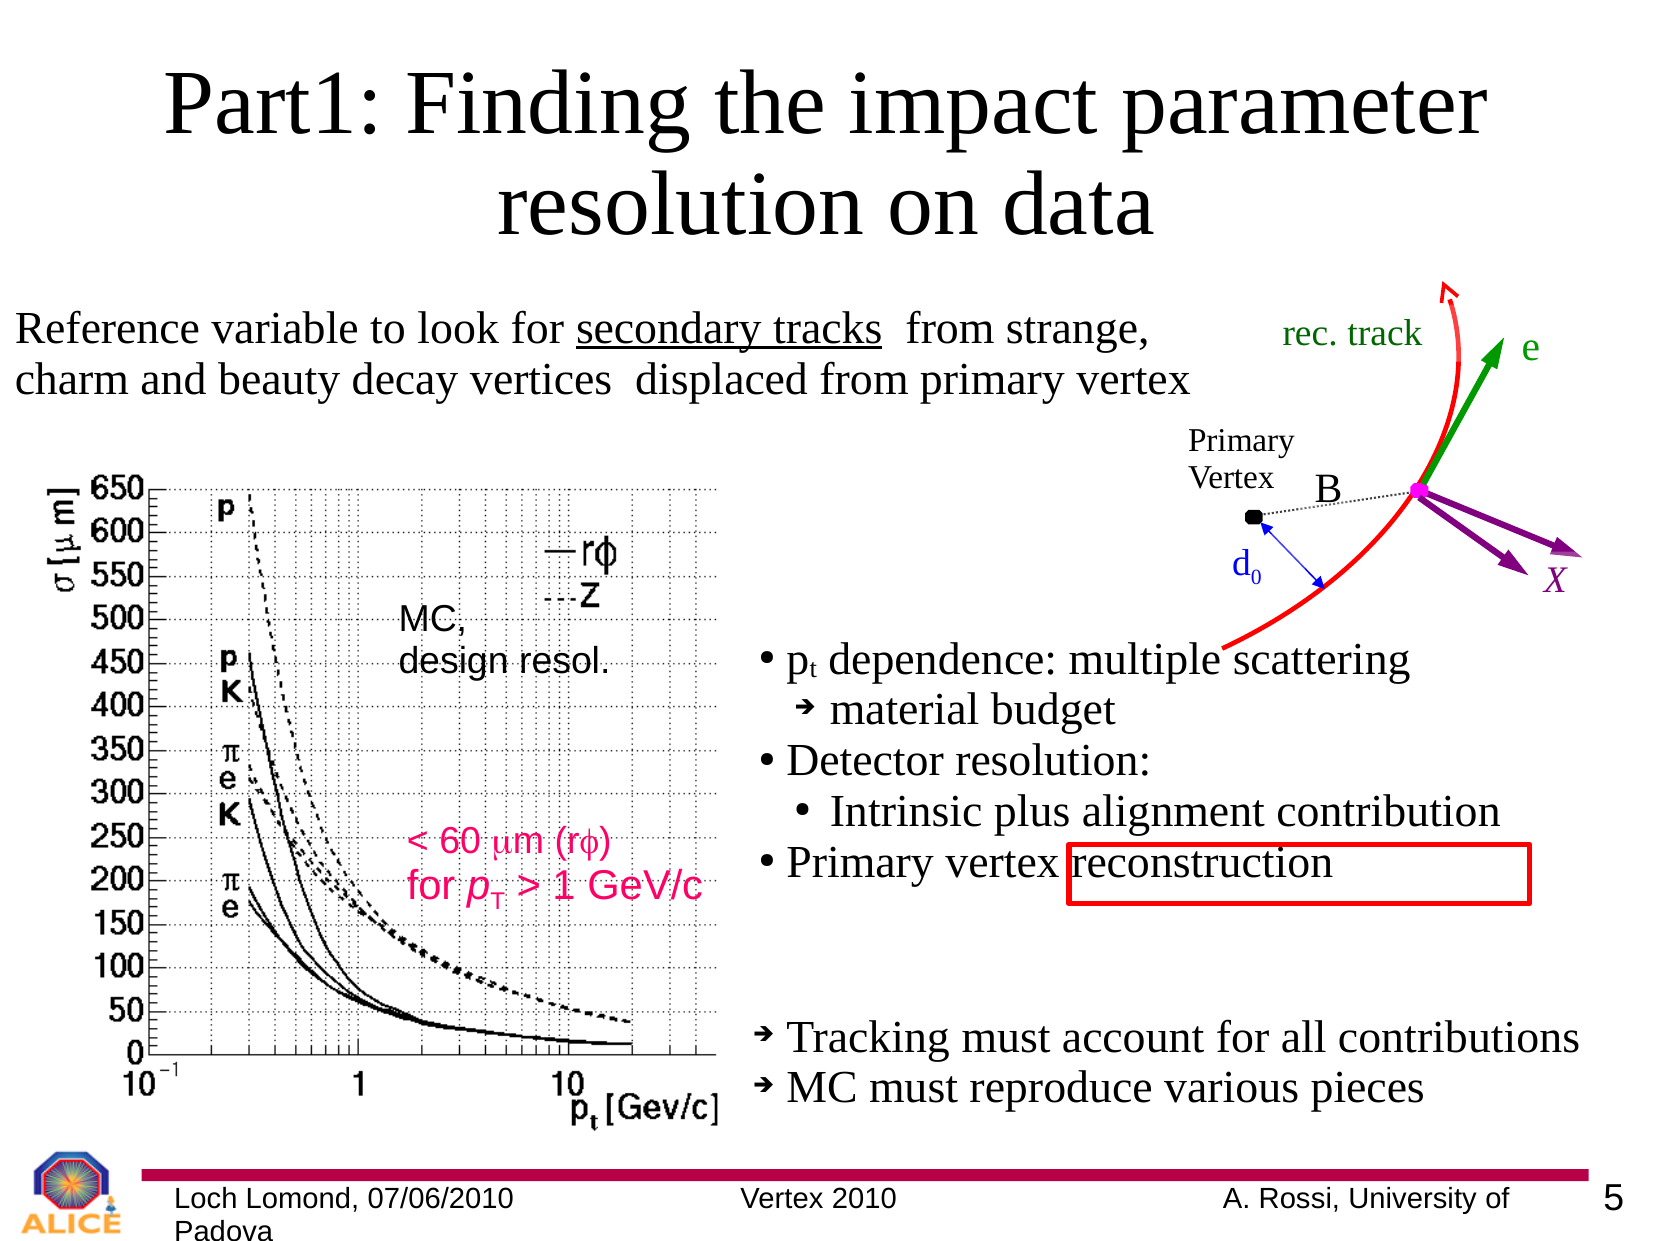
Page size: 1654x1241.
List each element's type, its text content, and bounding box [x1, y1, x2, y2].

title Part1: Finding the impact parameter resolution on data [82, 26, 1571, 280]
text_box Loch Lomond, 07/06/2010 Vertex 2010 A. Rossi, University of Padova [159, 1175, 1588, 1223]
text_box MC, design resol. [383, 590, 709, 719]
text_box d0 [1235, 534, 1306, 598]
text_box pt dependence: multiple scattering material budget Detector resolution: Intrinsic plus alignment contribution Primary vertex reconstruction [744, 625, 1630, 971]
text_box [1168, 265, 1647, 669]
text_box d0 [1237, 559, 1245, 573]
text_box 5 [1588, 1169, 1648, 1227]
text_box X [1529, 551, 1593, 609]
picture [11, 1146, 135, 1241]
text_box B [1299, 457, 1350, 520]
text_box Tracking must account for all contributions MC must reproduce various pieces [738, 1003, 1654, 1146]
text_box < 60 m (rf) for pT > 1 GeV/c [392, 811, 719, 923]
text_box Primary Vertex [1235, 413, 1331, 504]
text_box rec. track [1267, 304, 1469, 362]
text_box e [1506, 315, 1558, 378]
text_box Reference variable to look for secondary tracks from strange, charm and beauty decay vertices displaced from primary vertex [0, 295, 1235, 674]
picture [29, 467, 737, 1140]
text_box [141, 1169, 1588, 1182]
